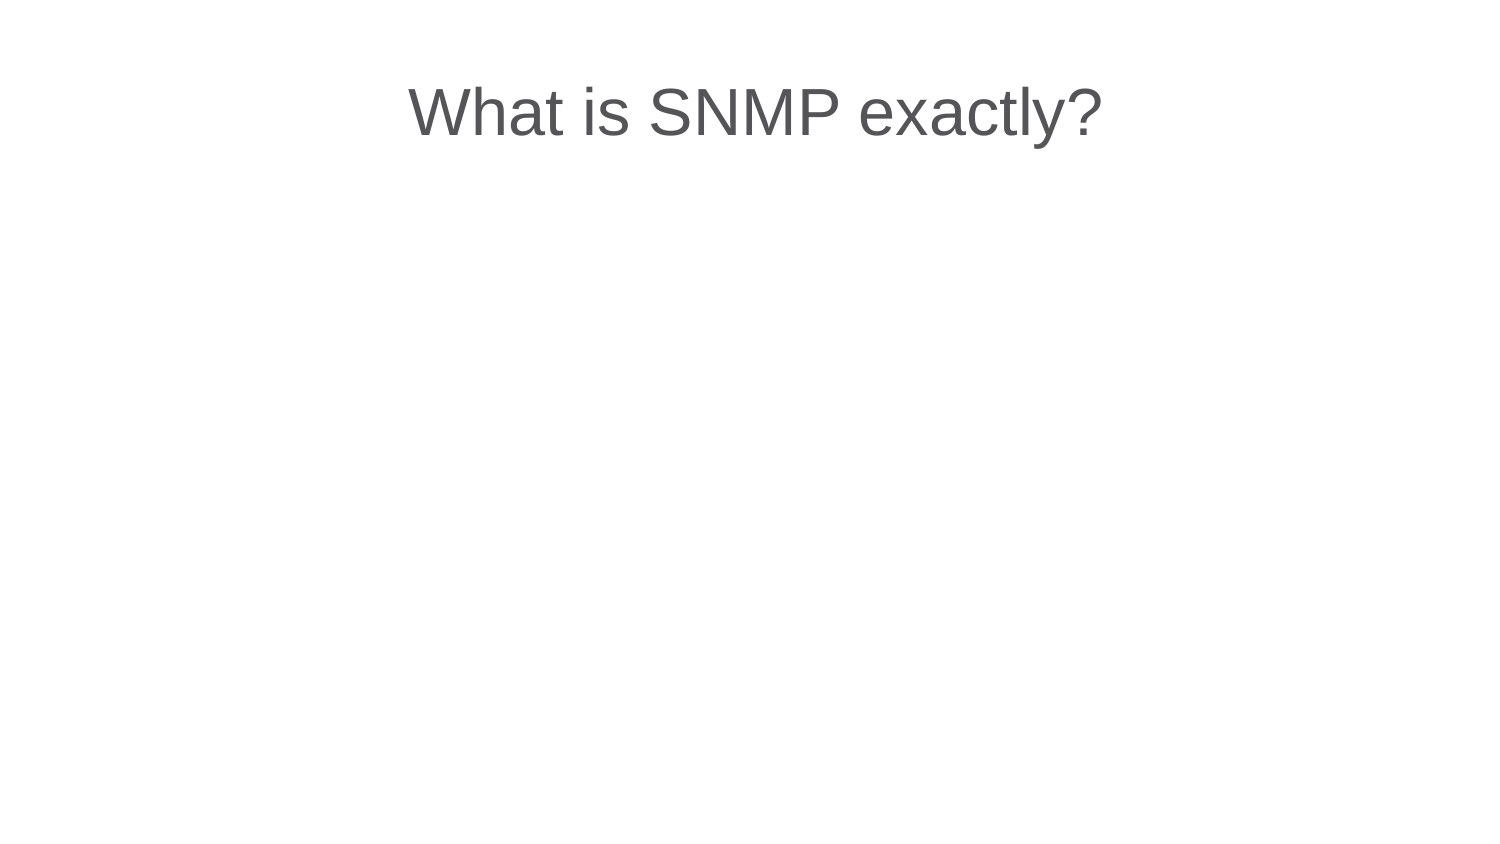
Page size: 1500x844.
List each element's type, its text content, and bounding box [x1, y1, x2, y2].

title What is SNMP exactly? [71, 55, 1441, 177]
